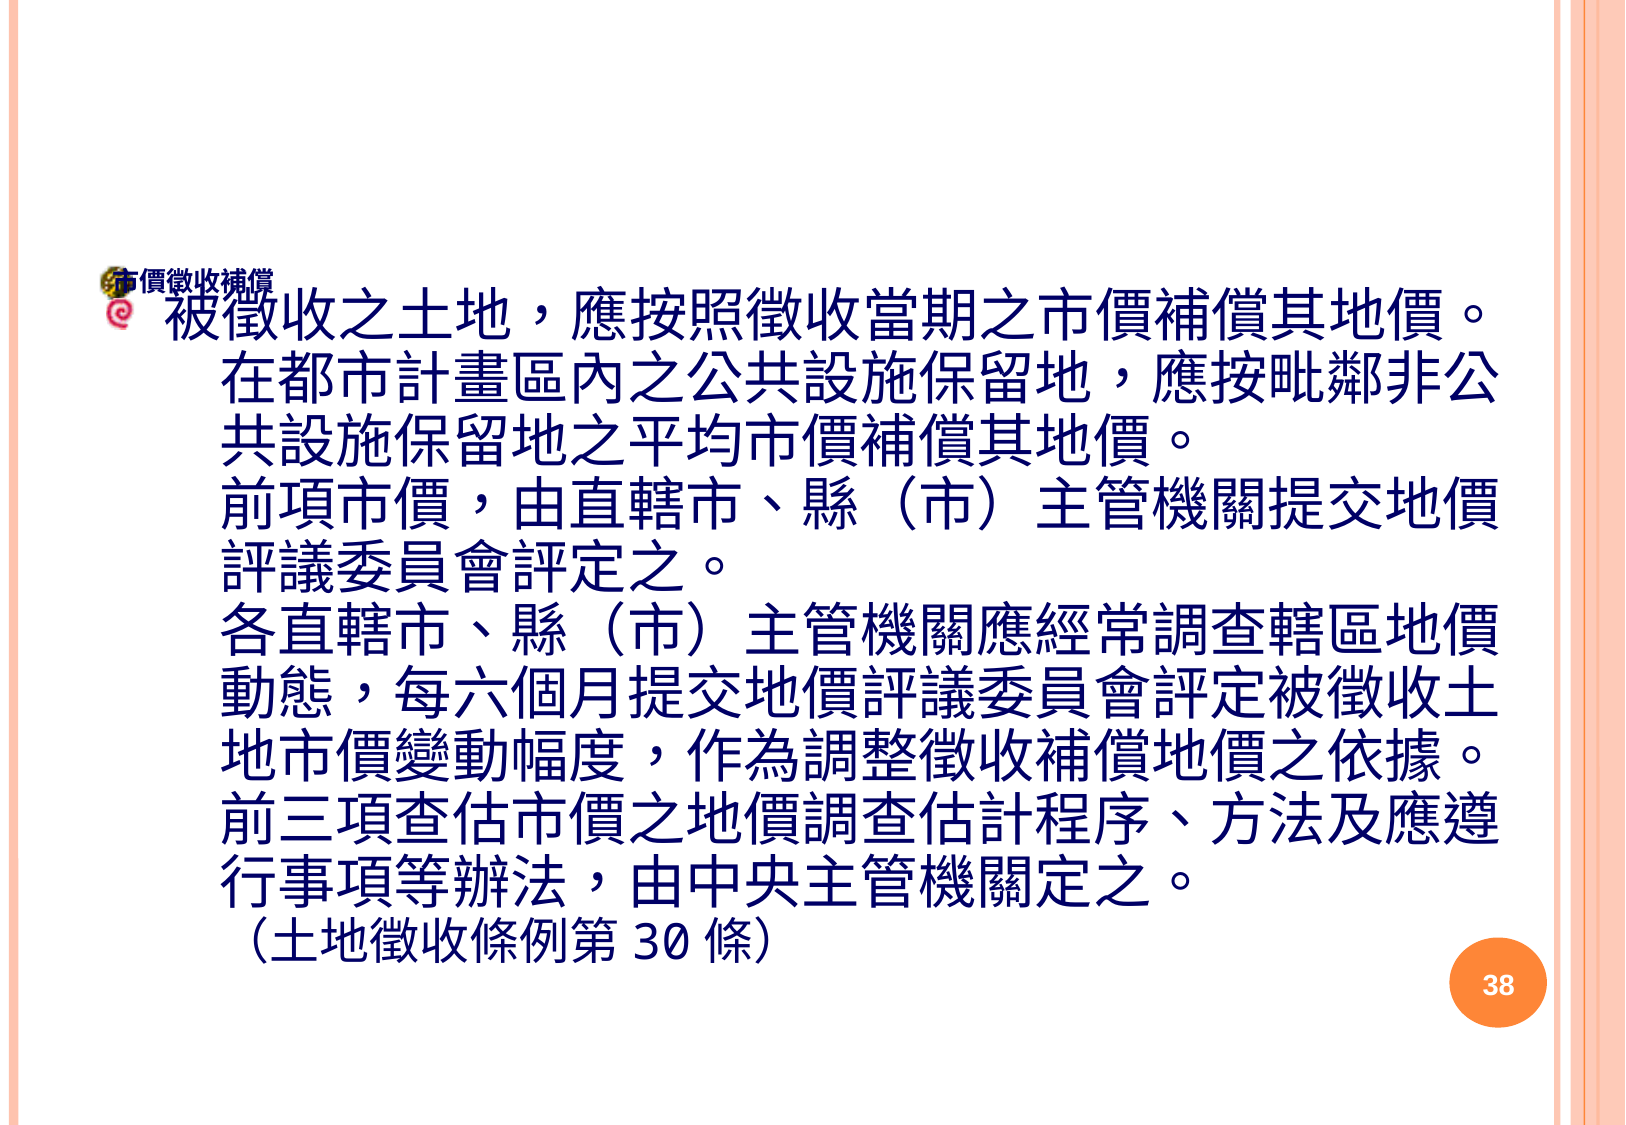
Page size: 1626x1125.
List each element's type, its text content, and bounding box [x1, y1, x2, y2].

text_box [1444, 940, 1553, 1027]
text_box 被徵收之土地，應按照徵收當期之市價補償其地價。在都市計畫區內之公共設施保留地，應按毗鄰非公共設施保留地之平均市價補償其地價。 前項市價，由直轄市、縣（市）主管機關提交地價評議委員會評定之。 各直轄市、縣（市）主管機關應經常調查轄區地價動態，每六個月提交地價評議委員會評定被徵收土地市價變動幅度，作為調整徵收補償地價之依據。 前三項查估市價之地價調查估計程序、方法及應遵行事項等辦法，由中央主管機關定之。 （土地徵收條例第30條） [92, 279, 1533, 964]
list 市價徵收補償 [44, 125, 1522, 303]
